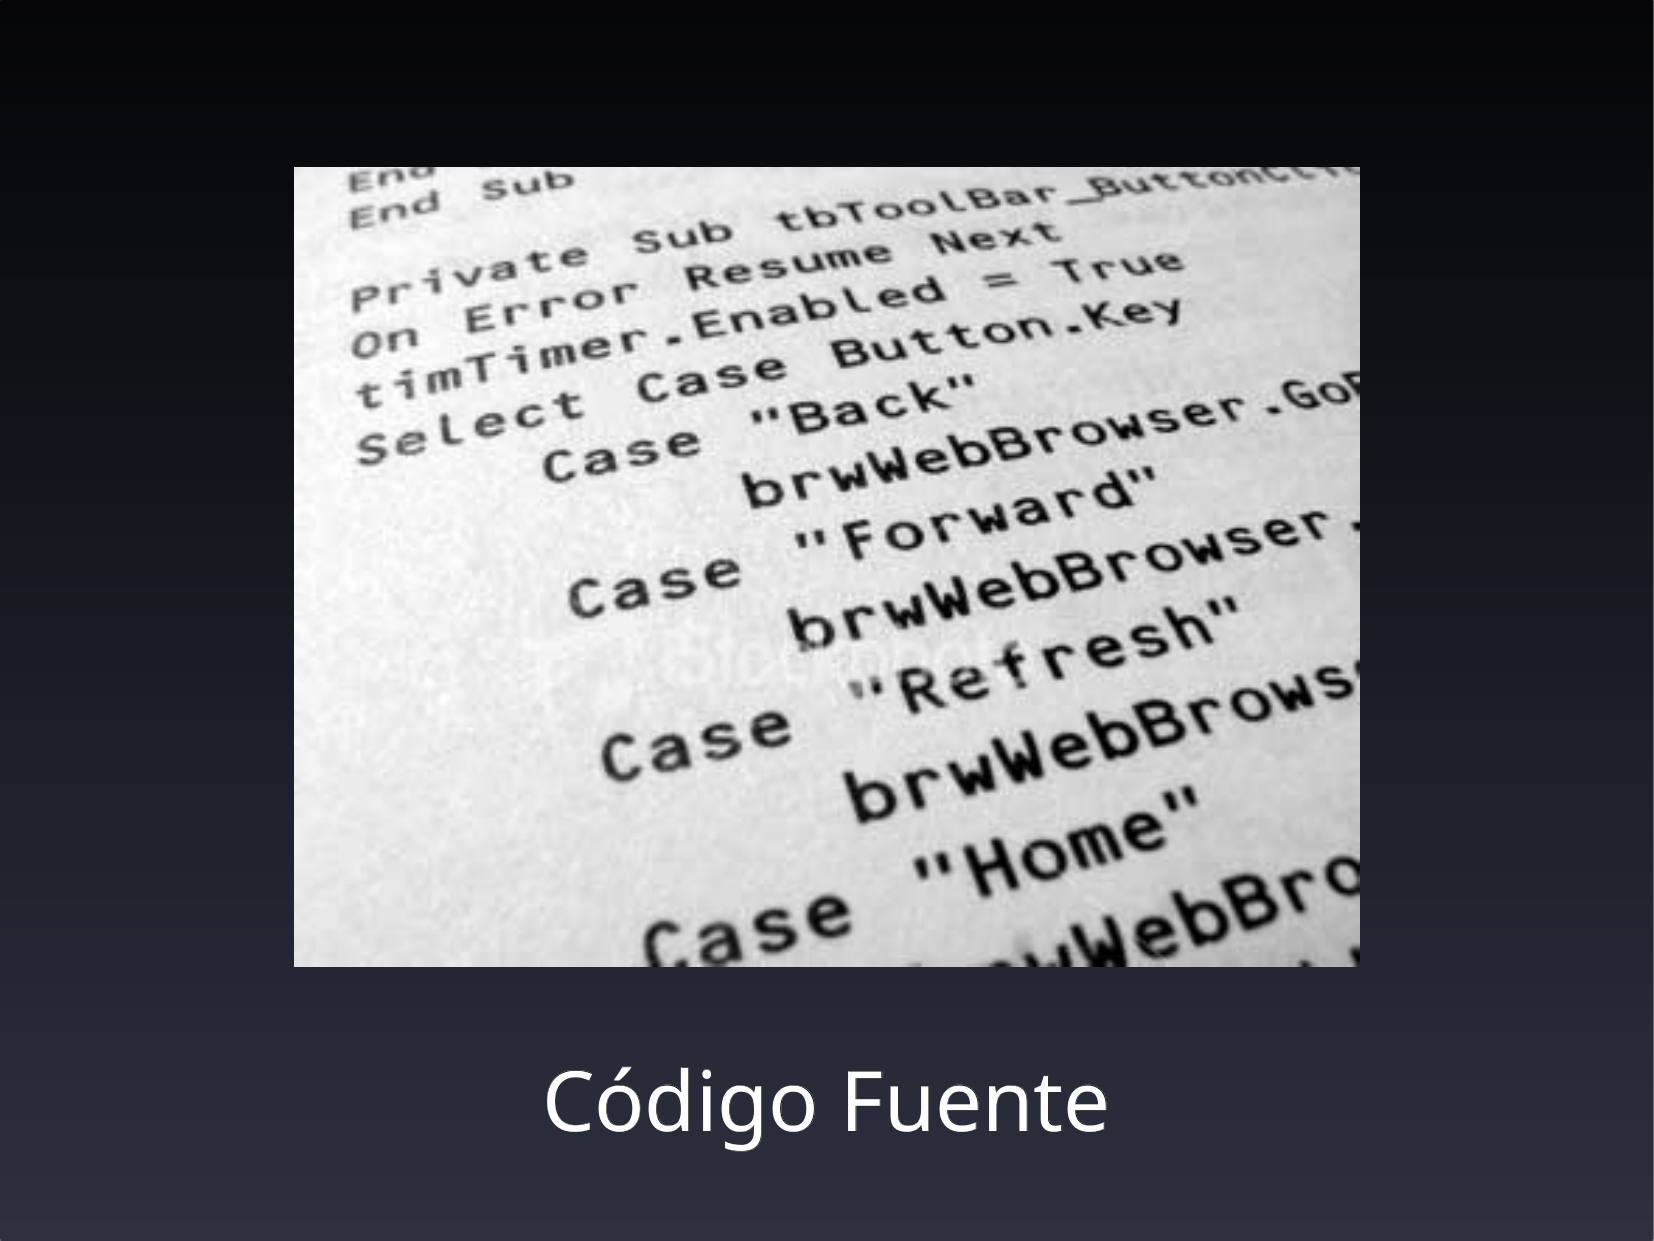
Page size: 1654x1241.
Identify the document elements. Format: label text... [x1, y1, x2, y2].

picture [0, 0, 1654, 1241]
text_box Código Fuente [206, 1034, 1447, 1145]
